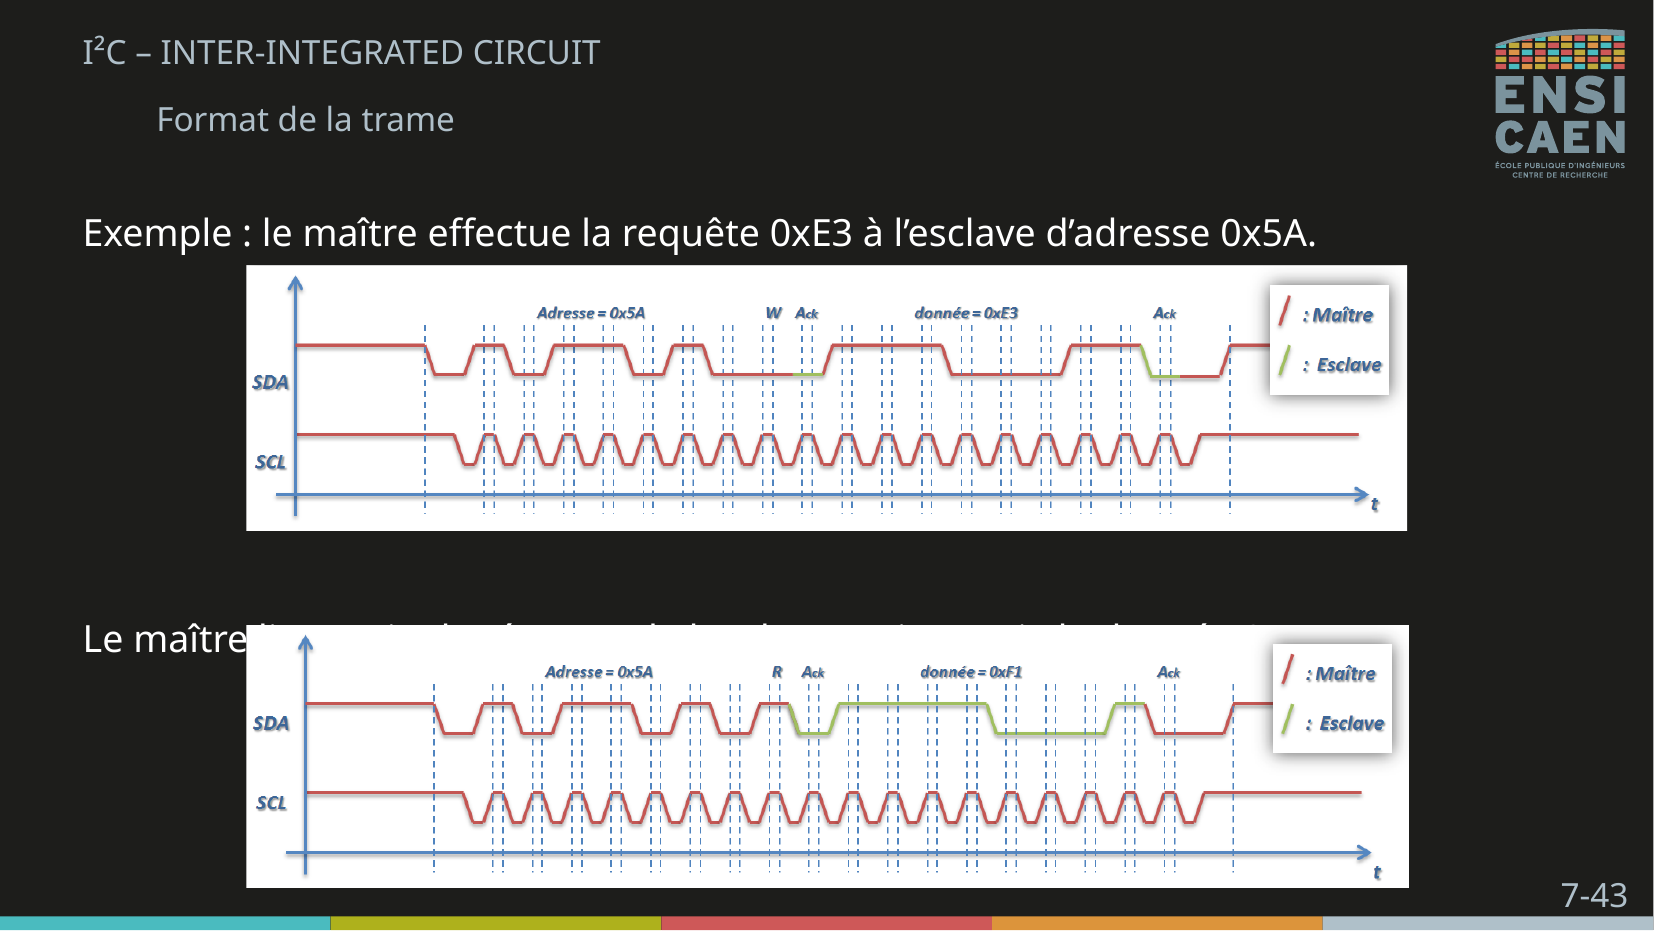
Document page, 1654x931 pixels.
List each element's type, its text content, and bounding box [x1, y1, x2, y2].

picture [246, 265, 1408, 531]
title I²C – INTER-INTEGRATED CIRCUIT Format de la trame [82, 0, 1467, 148]
list Exemple : le maître effectue la requête 0xE3 à l’esclave d’adresse 0x5A. Le maître lit ensuite la réponse de l’esclave, qui renvoie la donnée 0xF1. [82, 206, 1571, 916]
picture [246, 625, 1409, 888]
